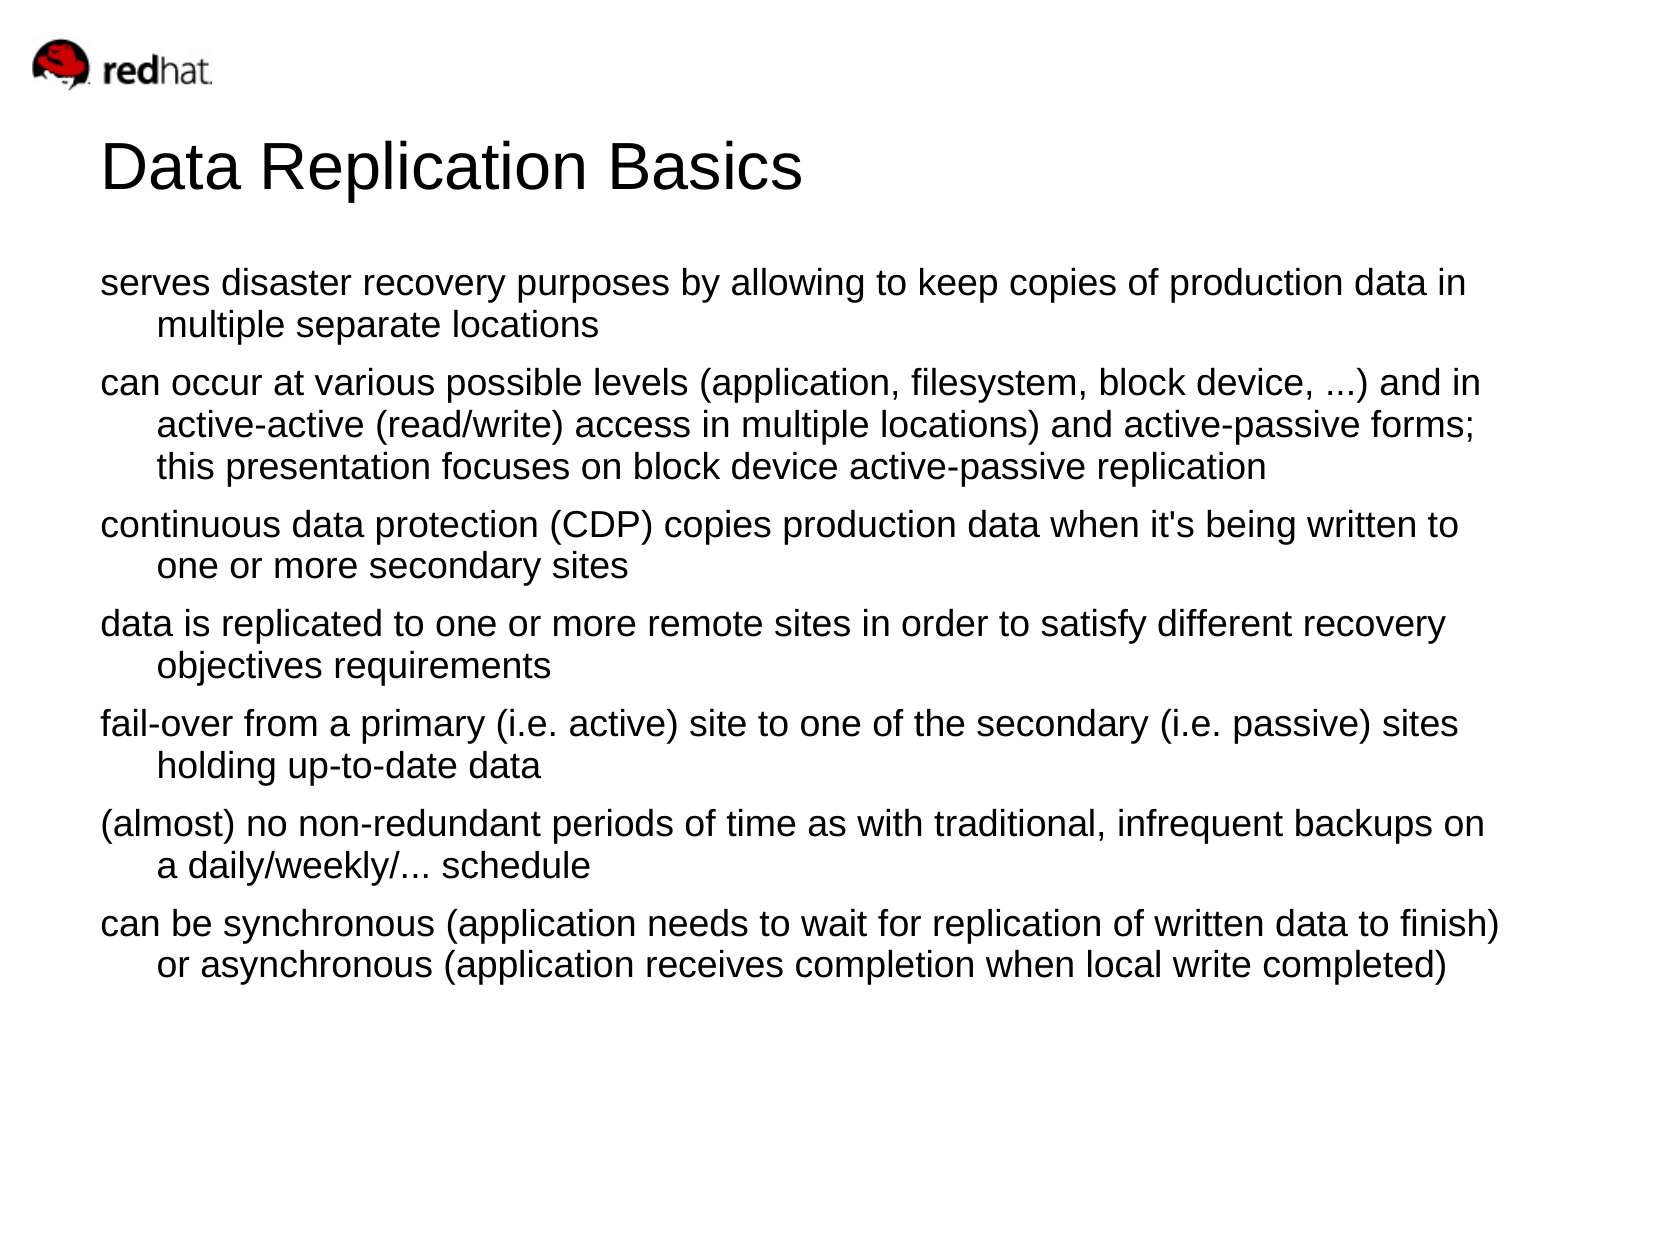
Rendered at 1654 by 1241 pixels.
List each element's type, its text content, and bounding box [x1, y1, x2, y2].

list Data Replication Basics serves disaster recovery purposes by allowing to keep copies of production data in multiple separate locations can occur at various possible levels (application, filesystem, block device, ...) and in active-active (read/write) access in multiple locations) and active-passive forms; this presentation focuses on block device active-passive replication continuous data protection (CDP) copies production data when it's being written to one or more secondary sites data is replicated to one or more remote sites in order to satisfy different recovery objectives requirements fail-over from a primary (i.e. active) site to one of the secondary (i.e. passive) sites holding up-to-date data (almost) no non-redundant periods of time as with traditional, infrequent backups on a daily/weekly/... schedule can be synchronous (application needs to wait for replication of written data to finish) or asynchronous (application receives completion when local write completed) [100, 129, 1506, 1109]
picture [31, 37, 212, 98]
